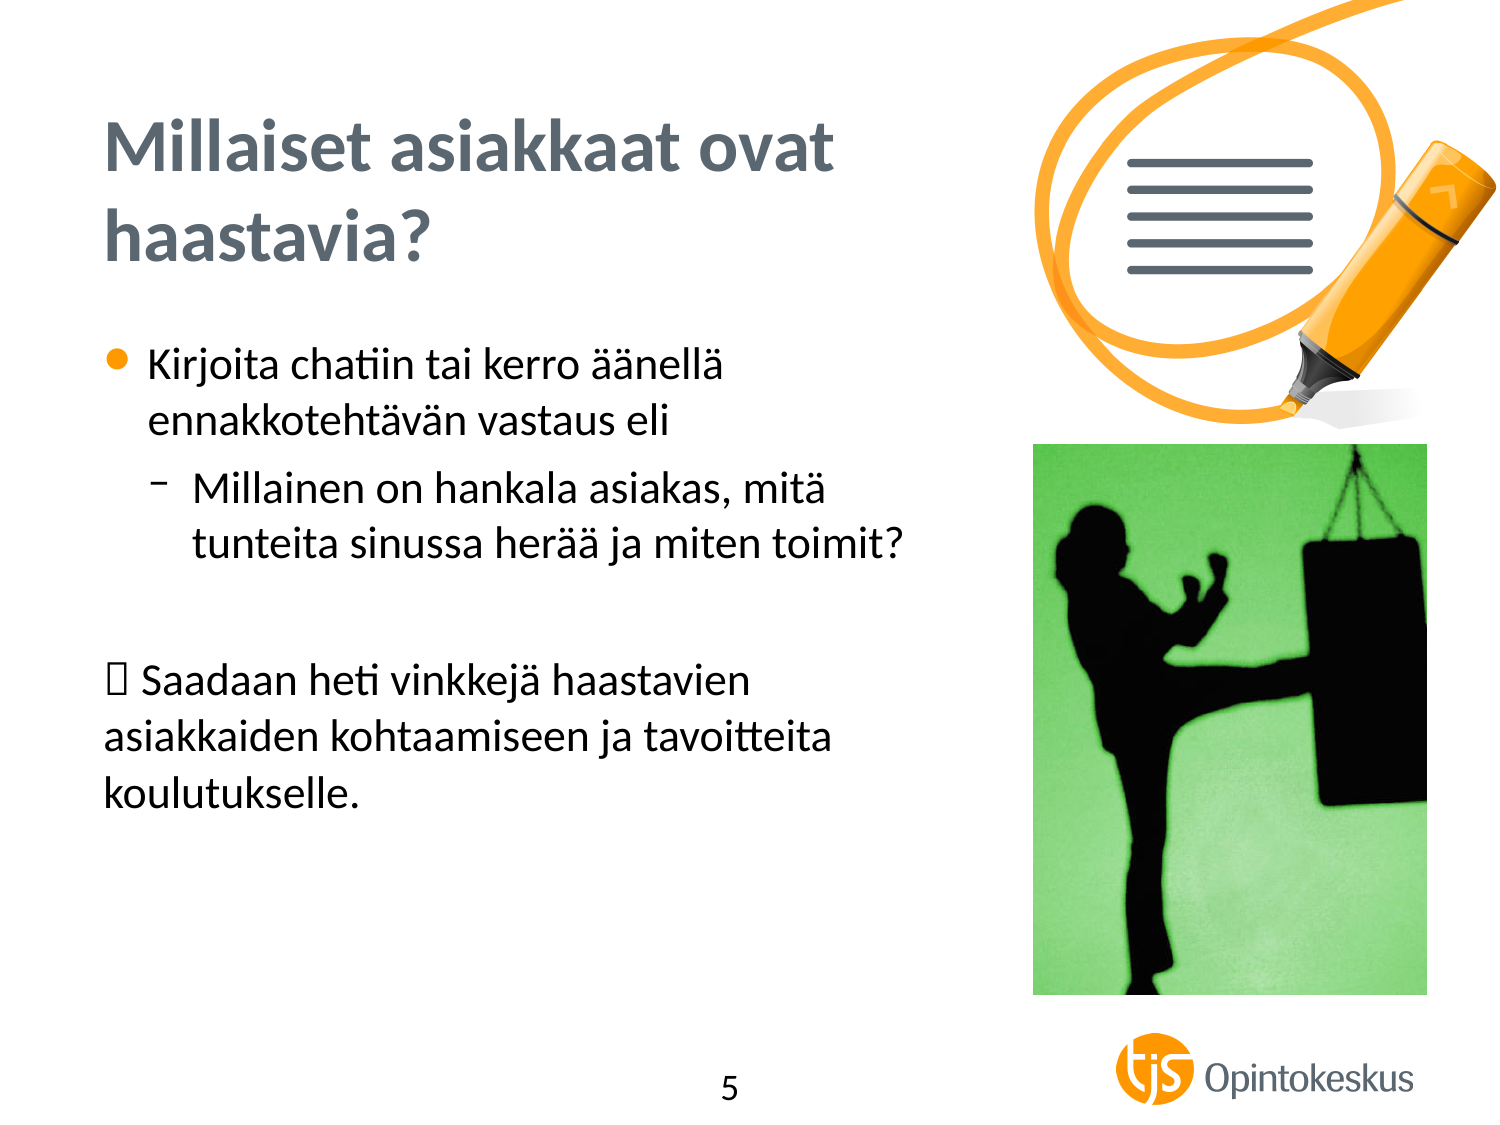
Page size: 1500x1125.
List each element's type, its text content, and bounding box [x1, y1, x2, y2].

picture [1029, 0, 1500, 434]
title Millaiset asiakkaat ovat haastavia? [88, 88, 975, 266]
picture [1033, 444, 1427, 995]
list Kirjoita chatiin tai kerro äänellä ennakkotehtävän vastaus eli Millainen on hankala asiakas, mitä tunteita sinussa herää ja miten toimit?  Saadaan heti vinkkejä haastavien asiakkaiden kohtaamiseen ja tavoitteita koulutukselle. [88, 324, 975, 1004]
picture [1116, 1033, 1413, 1105]
slide_number <numero> [705, 1055, 795, 1098]
